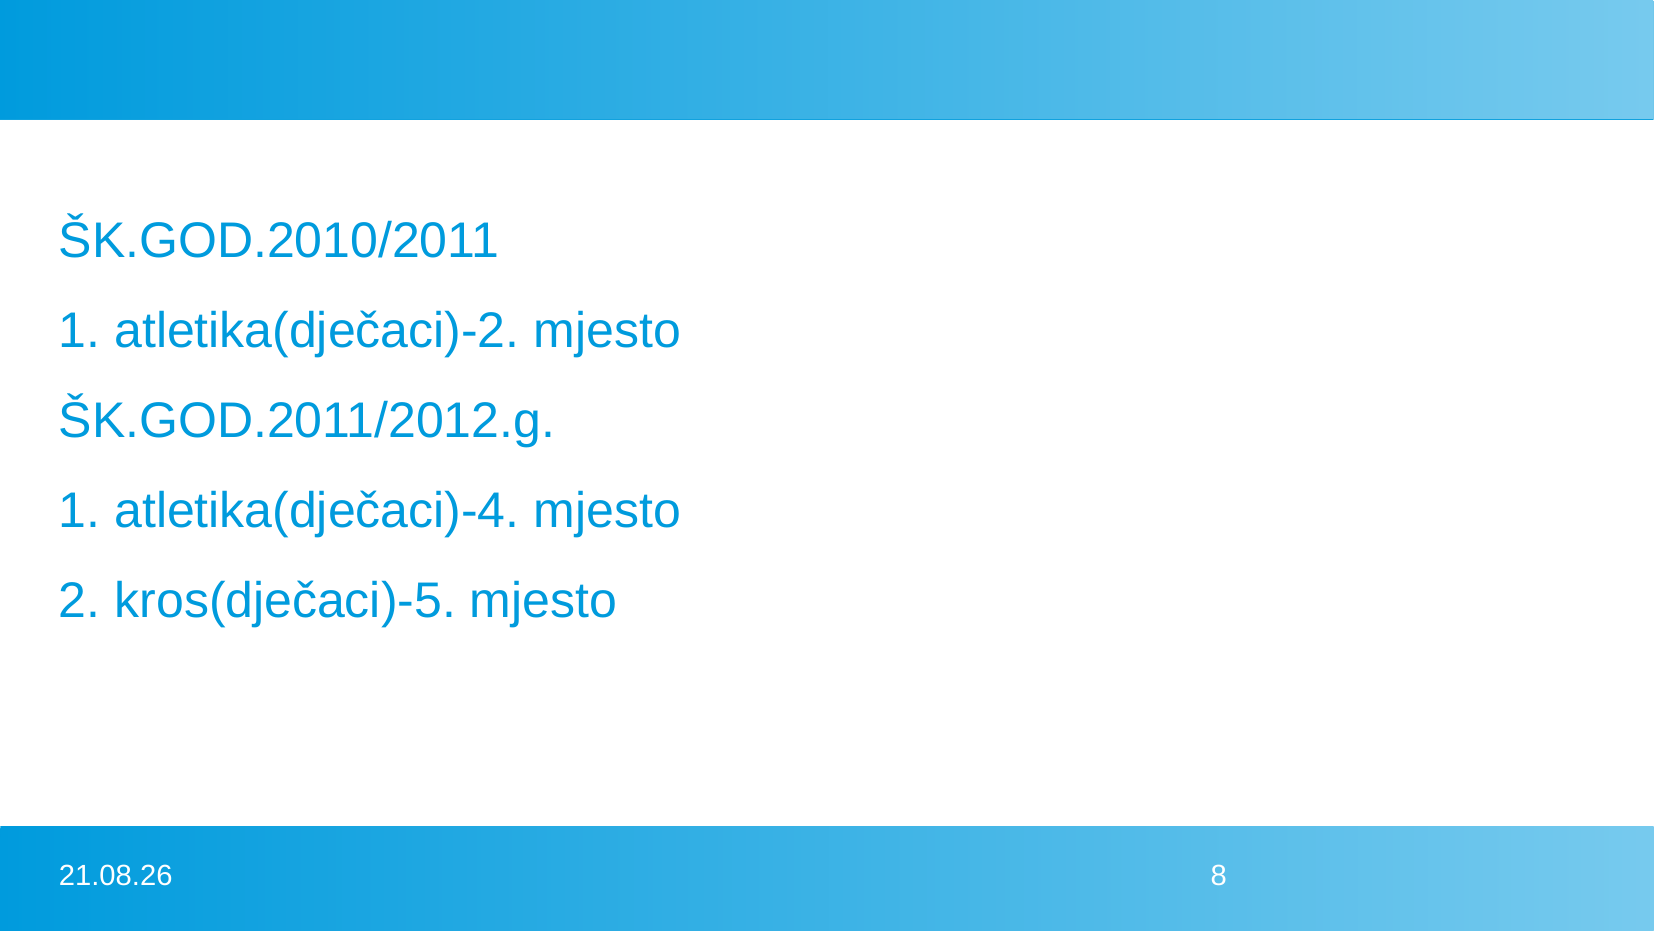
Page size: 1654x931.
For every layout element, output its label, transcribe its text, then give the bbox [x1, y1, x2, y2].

text_box [1210, 856, 1595, 916]
text_box [59, 856, 443, 916]
list ŠK.GOD.2010/2011 1. atletika(dječaci)-2. mjesto ŠK.GOD.2011/2012.g. 1. atletika(dječaci)-4. mjesto 2. kros(dječaci)-5. mjesto [59, 177, 1595, 768]
